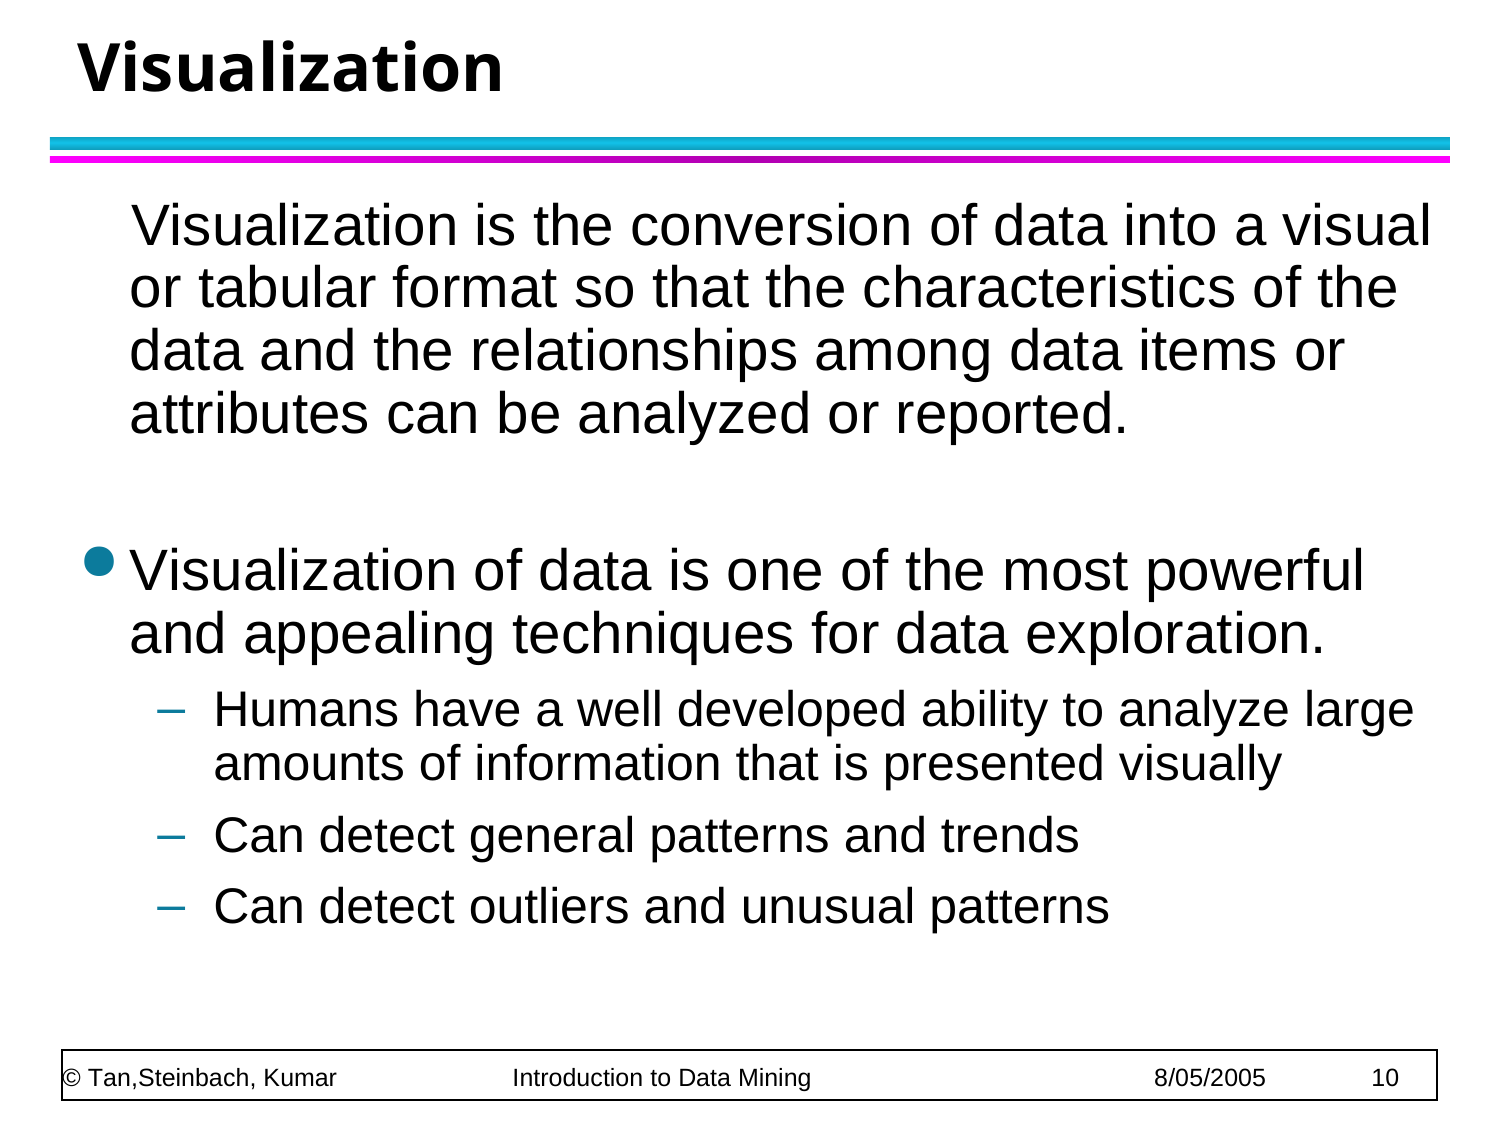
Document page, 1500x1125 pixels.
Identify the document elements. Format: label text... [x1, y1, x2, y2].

title Visualization [62, 22, 1421, 113]
list Visualization is the conversion of data into a visual or tabular format so that the characteristics of the data and the relationships among data items or attributes can be analyzed or reported. Visualization of data is one of the most powerful and appealing techniques for data exploration. Humans have a well developed ability to analyze large amounts of information that is presented visually Can detect general patterns and trends Can detect outliers and unusual patterns [67, 187, 1450, 1038]
